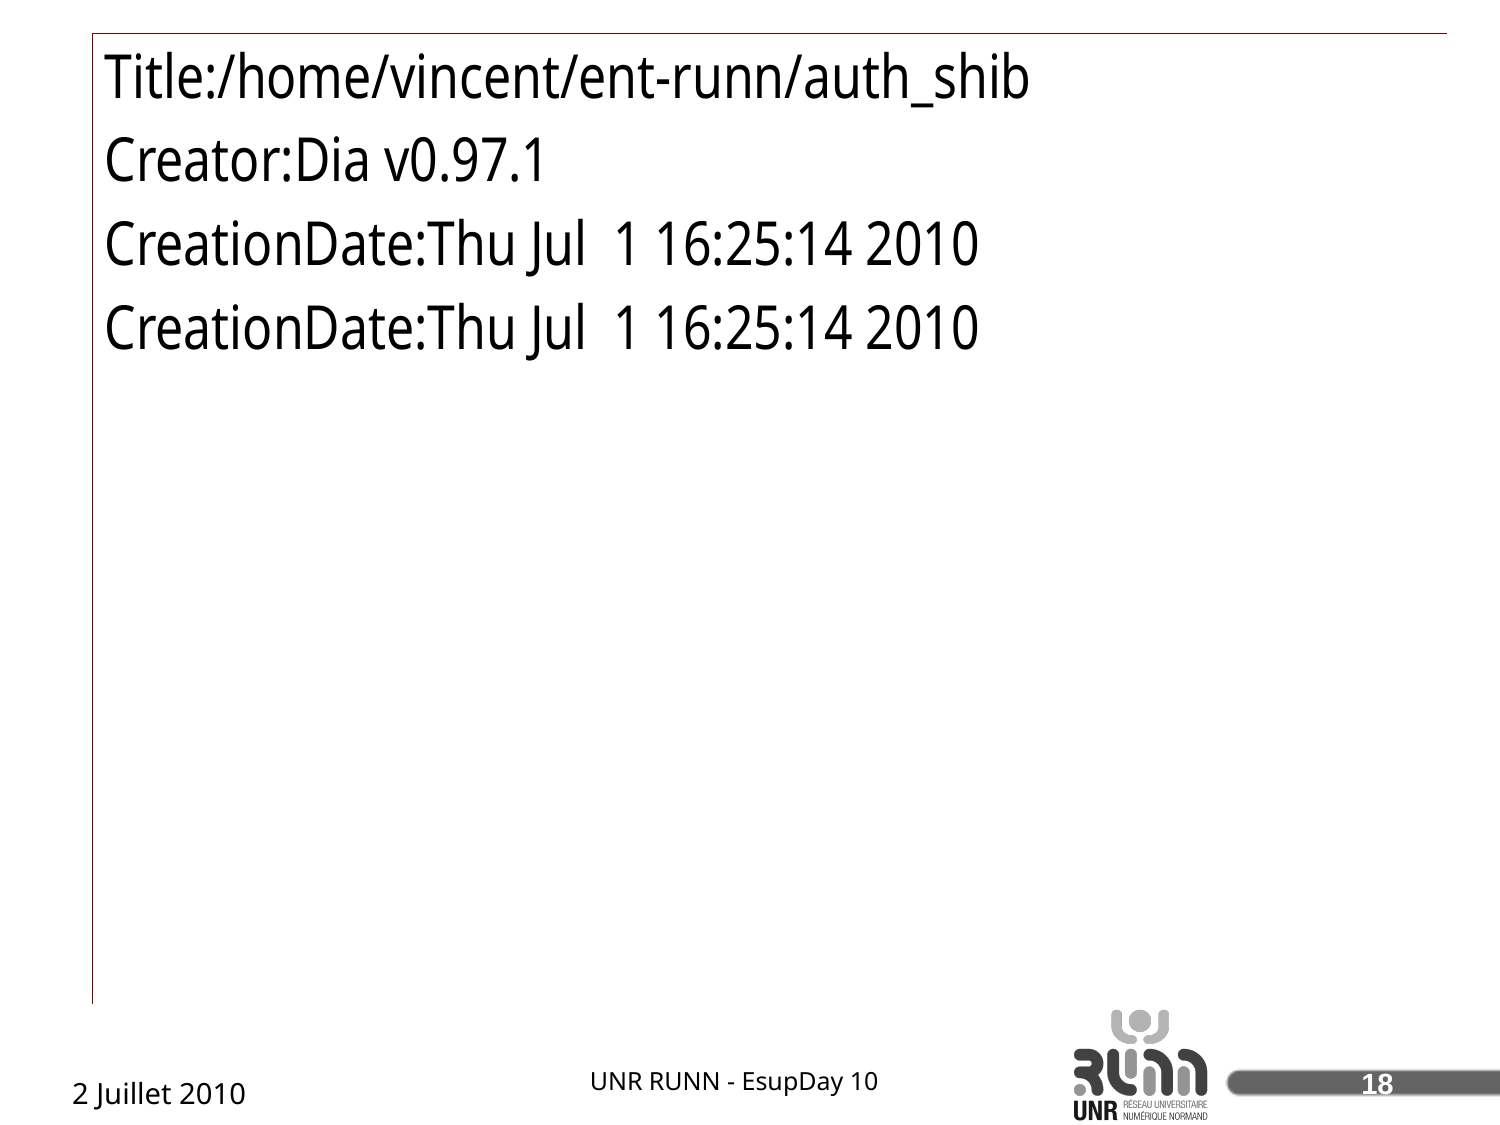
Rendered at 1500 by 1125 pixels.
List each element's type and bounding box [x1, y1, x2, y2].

picture [1220, 1065, 1500, 1103]
picture [88, 29, 1447, 1125]
